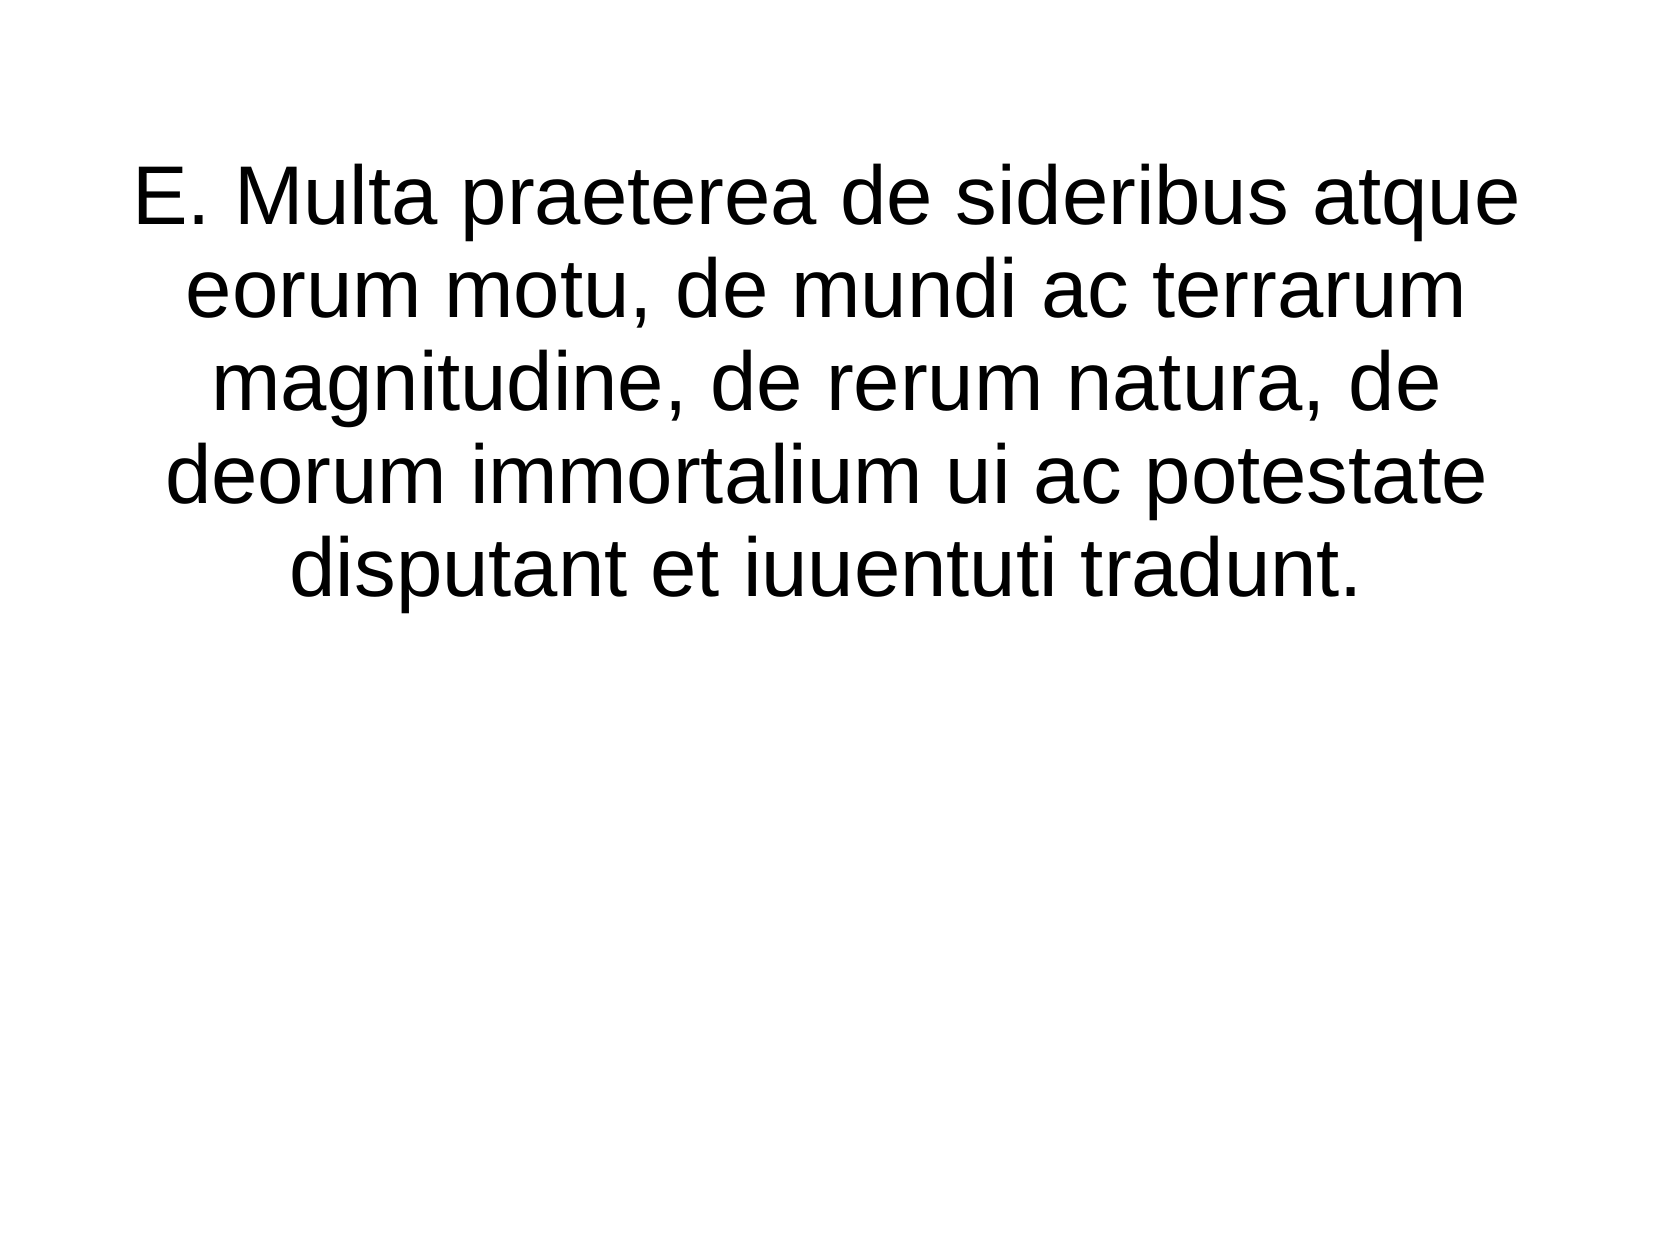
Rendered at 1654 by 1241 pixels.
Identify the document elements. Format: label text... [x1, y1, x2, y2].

subtitle E. Multa praeterea de sideribus atque eorum motu, de mundi ac terrarum magnitudine, de rerum natura, de deorum immortalium ui ac potestate disputant et iuuentuti tradunt. [82, 82, 1571, 1109]
